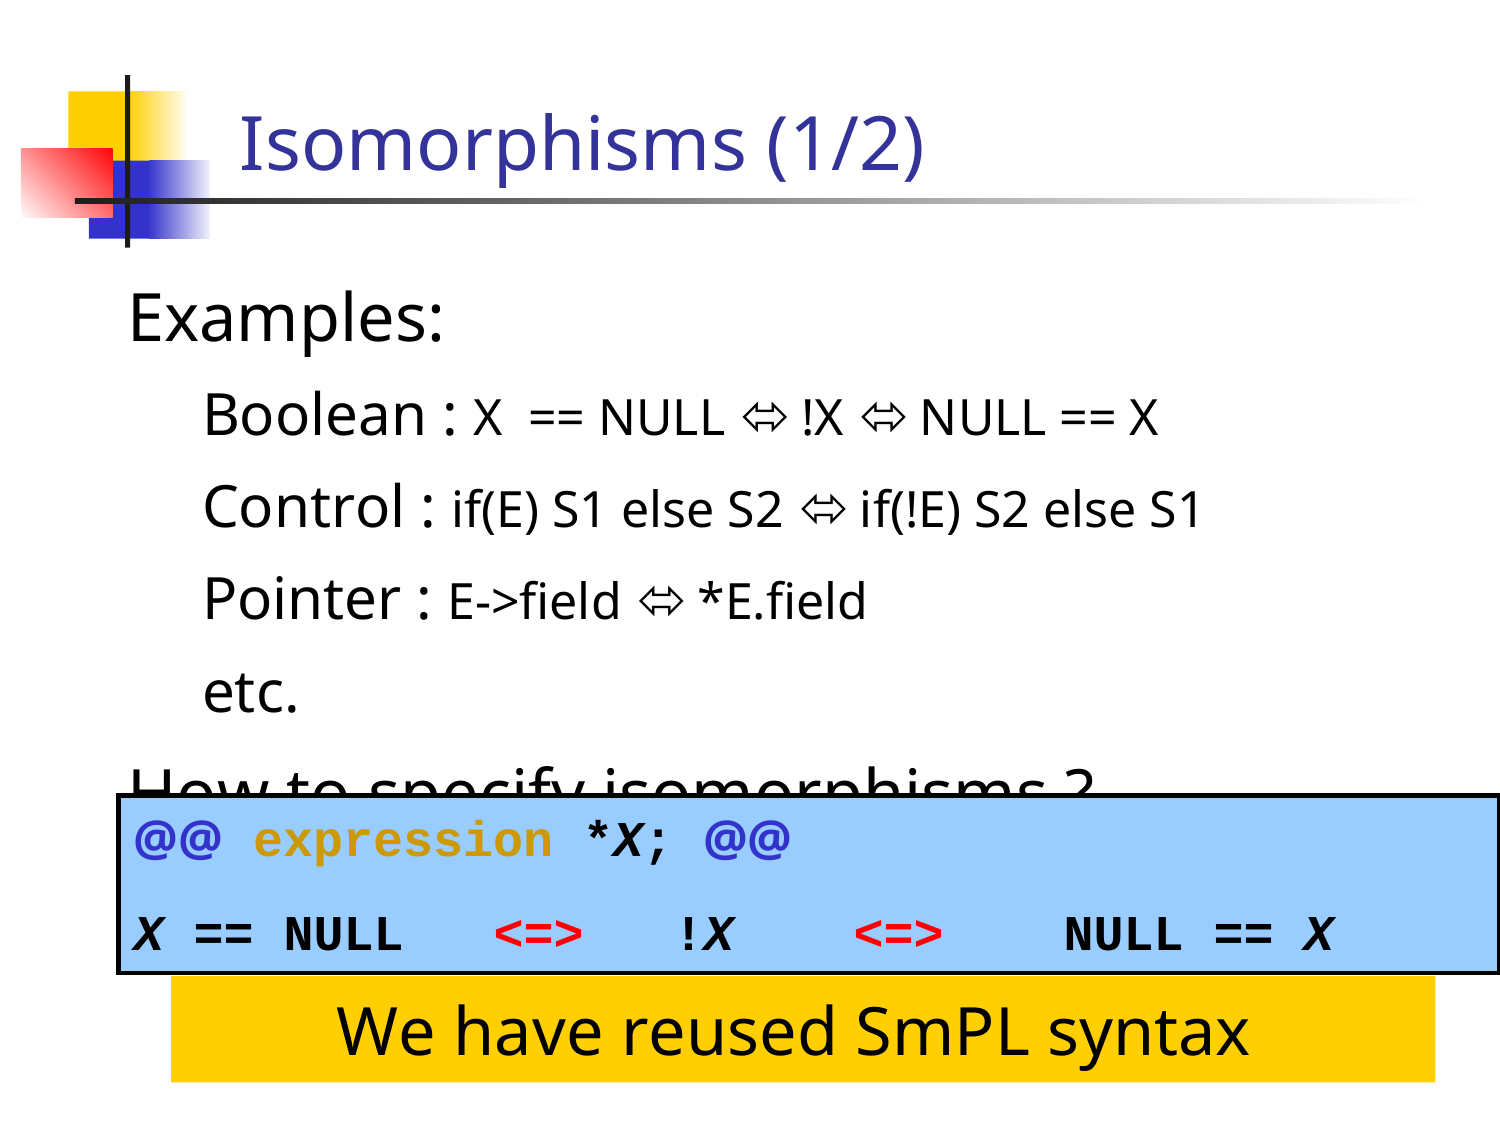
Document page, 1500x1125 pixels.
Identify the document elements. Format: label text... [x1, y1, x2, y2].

title Isomorphisms (1/2) [224, 12, 1500, 200]
list Examples: Boolean : X == NULL  !X  NULL == X Control : if(E) S1 else S2  if(!E) S2 else S1 Pointer : E->field  *E.field etc. How to specify isomorphisms ? [112, 262, 1463, 1026]
text_box We have reused SmPL syntax [171, 976, 1436, 1083]
text_box @@ expression *X; @@ X == NULL <=> !X <=> NULL == X [118, 795, 1500, 974]
